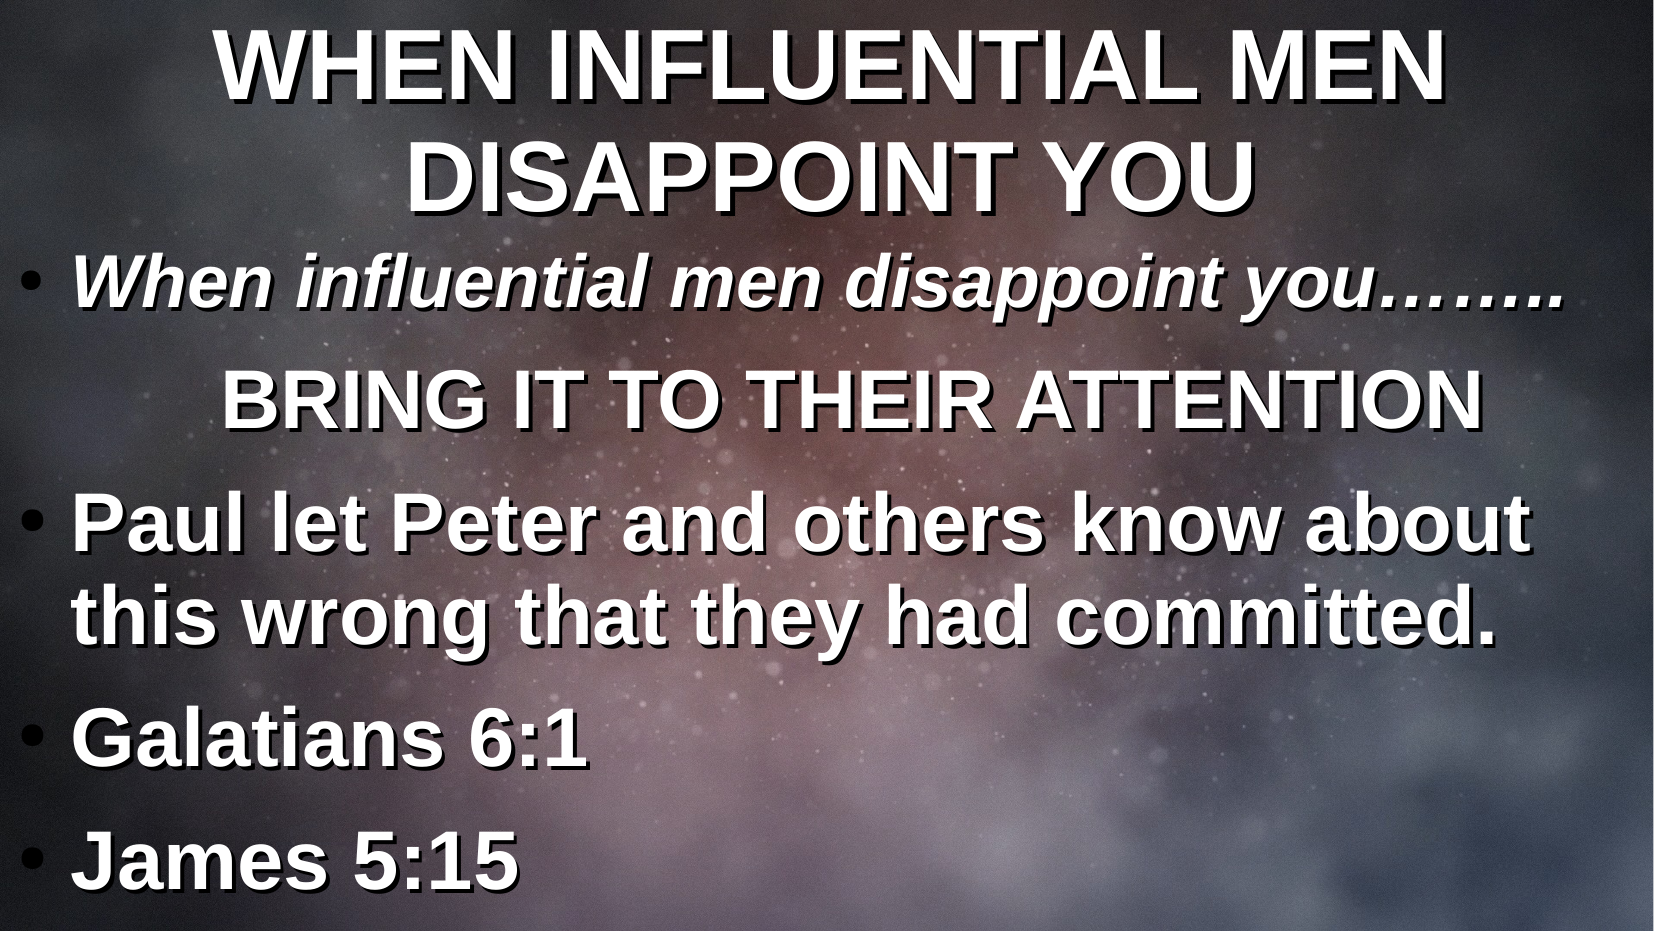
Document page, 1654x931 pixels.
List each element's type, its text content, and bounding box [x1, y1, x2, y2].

picture [0, 0, 1654, 931]
list When influential men disappoint you…….. BRING IT TO THEIR ATTENTION Paul let Peter and others know about this wrong that they had committed. Galatians 6:1 James 5:15 [0, 240, 1636, 929]
title WHEN INFLUENTIAL MEN DISAPPOINT YOU [28, 9, 1634, 234]
